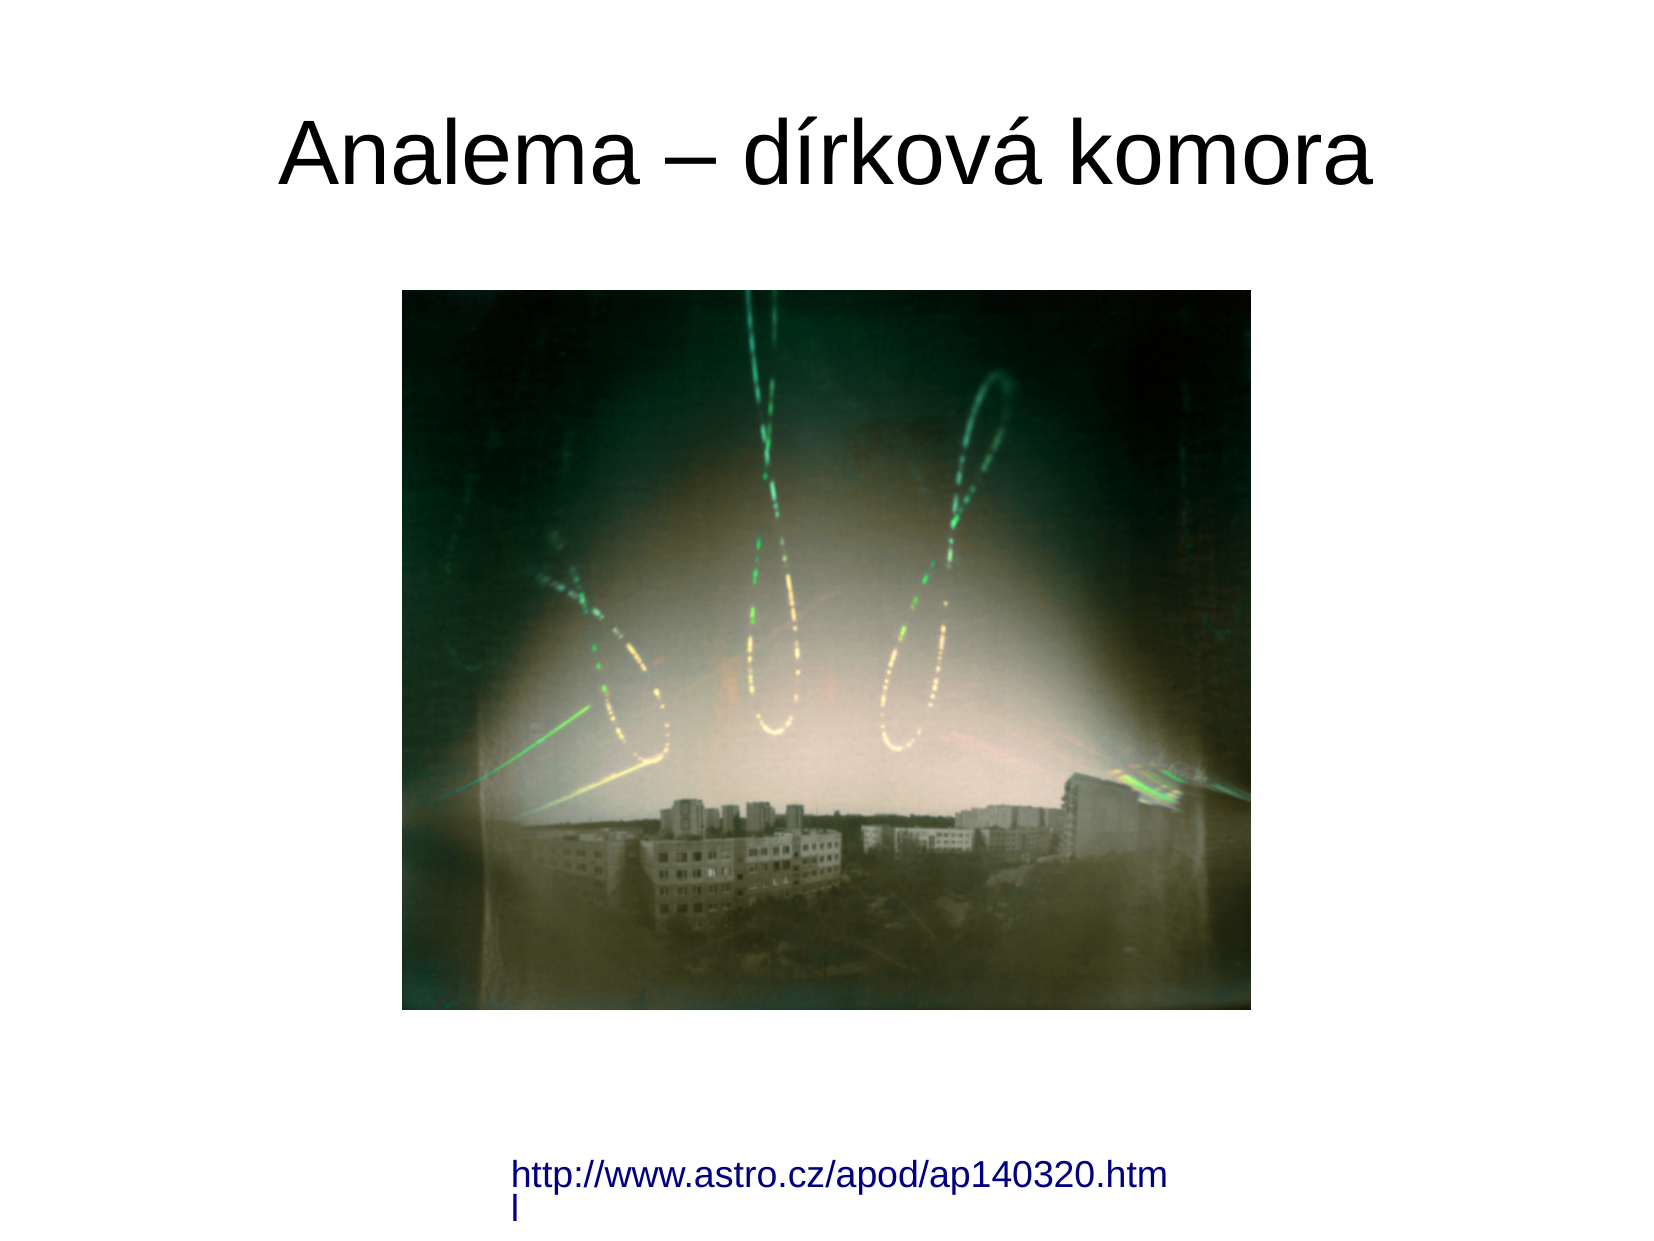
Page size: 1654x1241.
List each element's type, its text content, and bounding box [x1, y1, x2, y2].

title Analema – dírková komora [82, 49, 1571, 257]
text_box http://www.astro.cz/apod/ap140320.html [496, 1145, 1192, 1203]
picture [402, 290, 1251, 1010]
